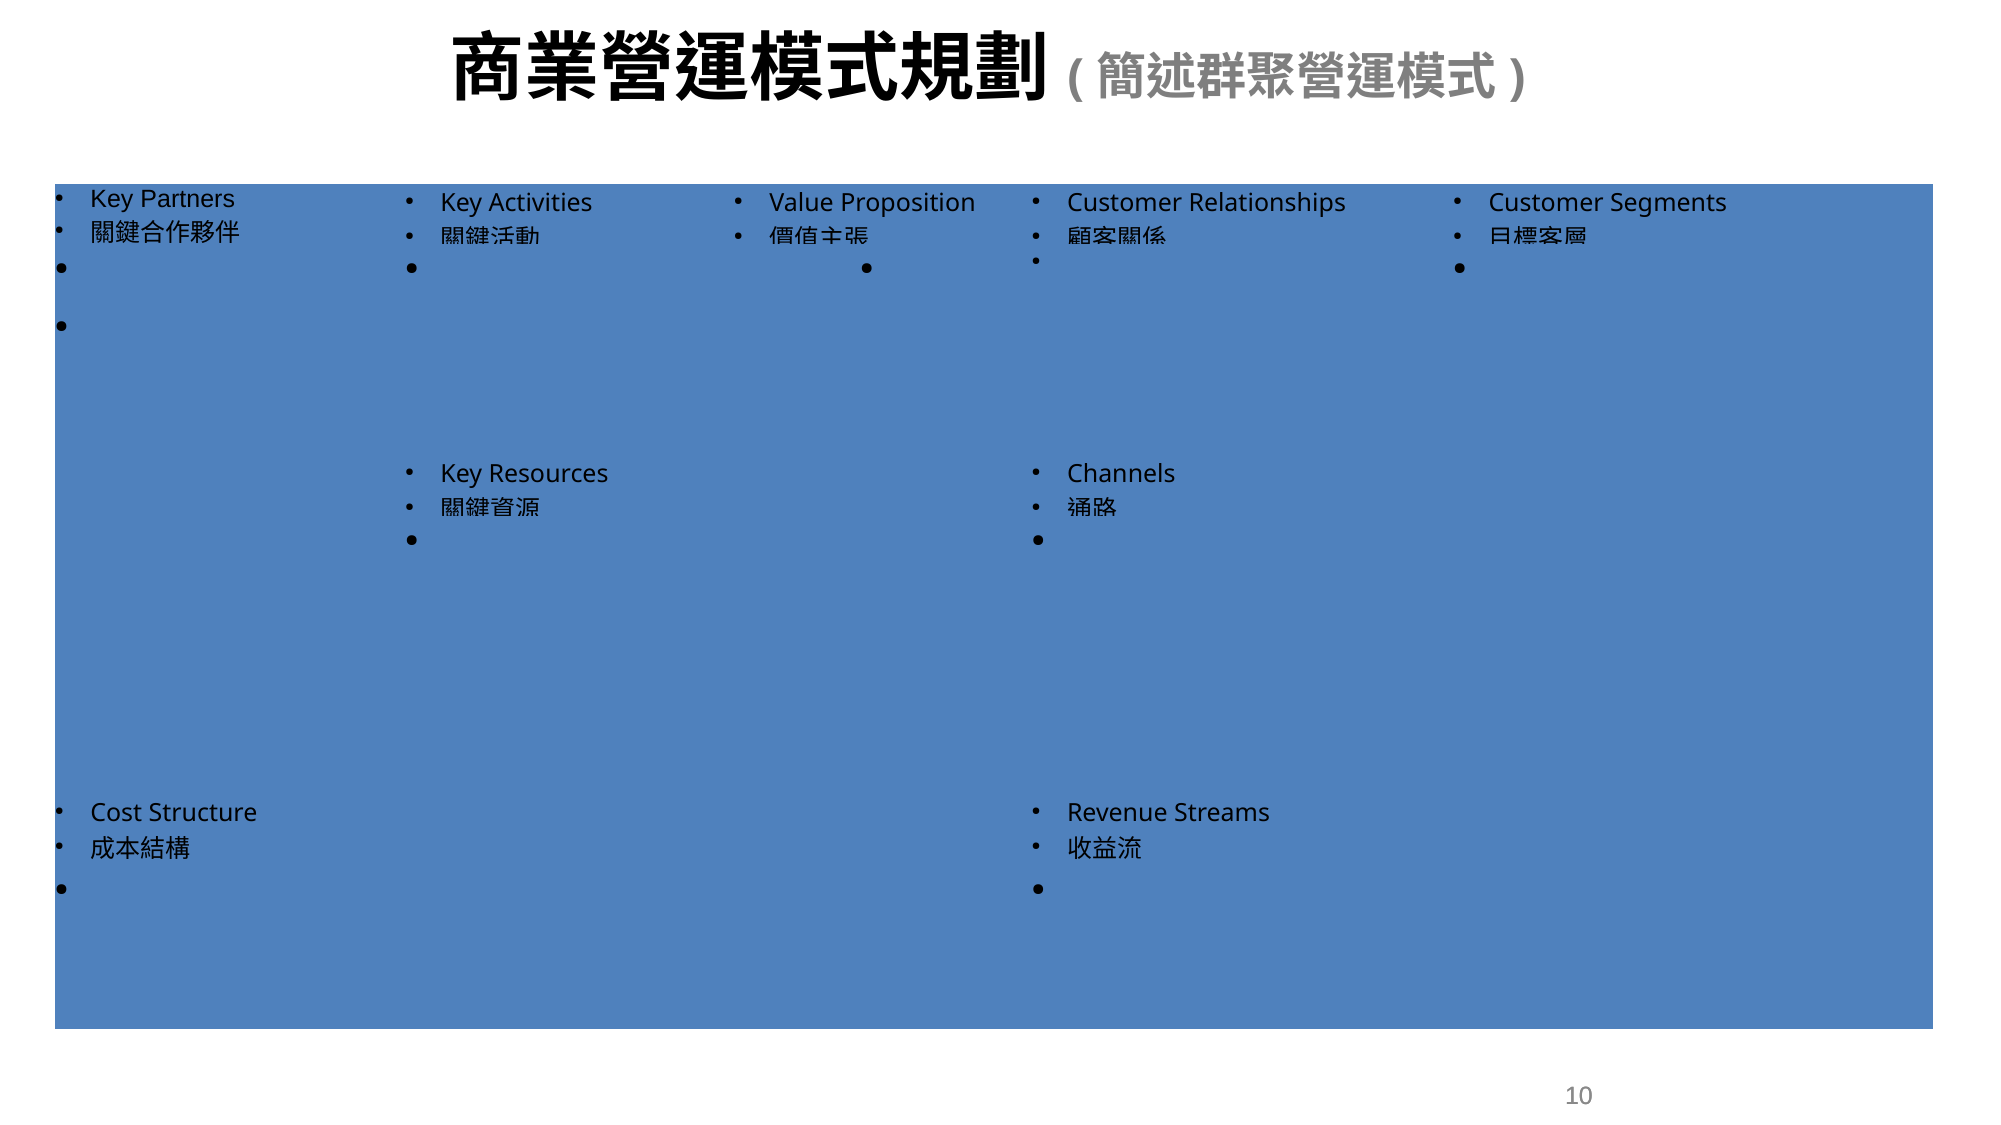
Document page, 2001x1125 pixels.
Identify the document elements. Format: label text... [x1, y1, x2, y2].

table_header Key Partners 關鍵合作夥伴 [55, 184, 405, 244]
table_header Customer Relationships 顧客關係 [1032, 184, 1453, 244]
table_cell [405, 244, 734, 456]
text_box 商業營運模式規劃(簡述群聚營運模式) [220, 12, 1768, 117]
table_cell Revenue Streams 收益流 [1032, 795, 1933, 1029]
table_cell [405, 516, 734, 795]
text_box 10 [1550, 1065, 2000, 1125]
table_cell [1453, 244, 1933, 795]
table_cell [734, 244, 1032, 795]
table_cell [55, 244, 405, 795]
table_cell Key Resources 關鍵資源 [405, 456, 734, 516]
table_cell Channels 通路 [1032, 456, 1453, 516]
table_header Value Proposition 價值主張 [734, 184, 1032, 244]
table_header Key Activities 關鍵活動 [405, 184, 734, 244]
table_cell [1032, 244, 1453, 456]
table_cell Cost Structure 成本結構 [55, 795, 1032, 1029]
table_header Customer Segments 目標客層 [1453, 184, 1933, 244]
table_cell [1032, 516, 1453, 795]
